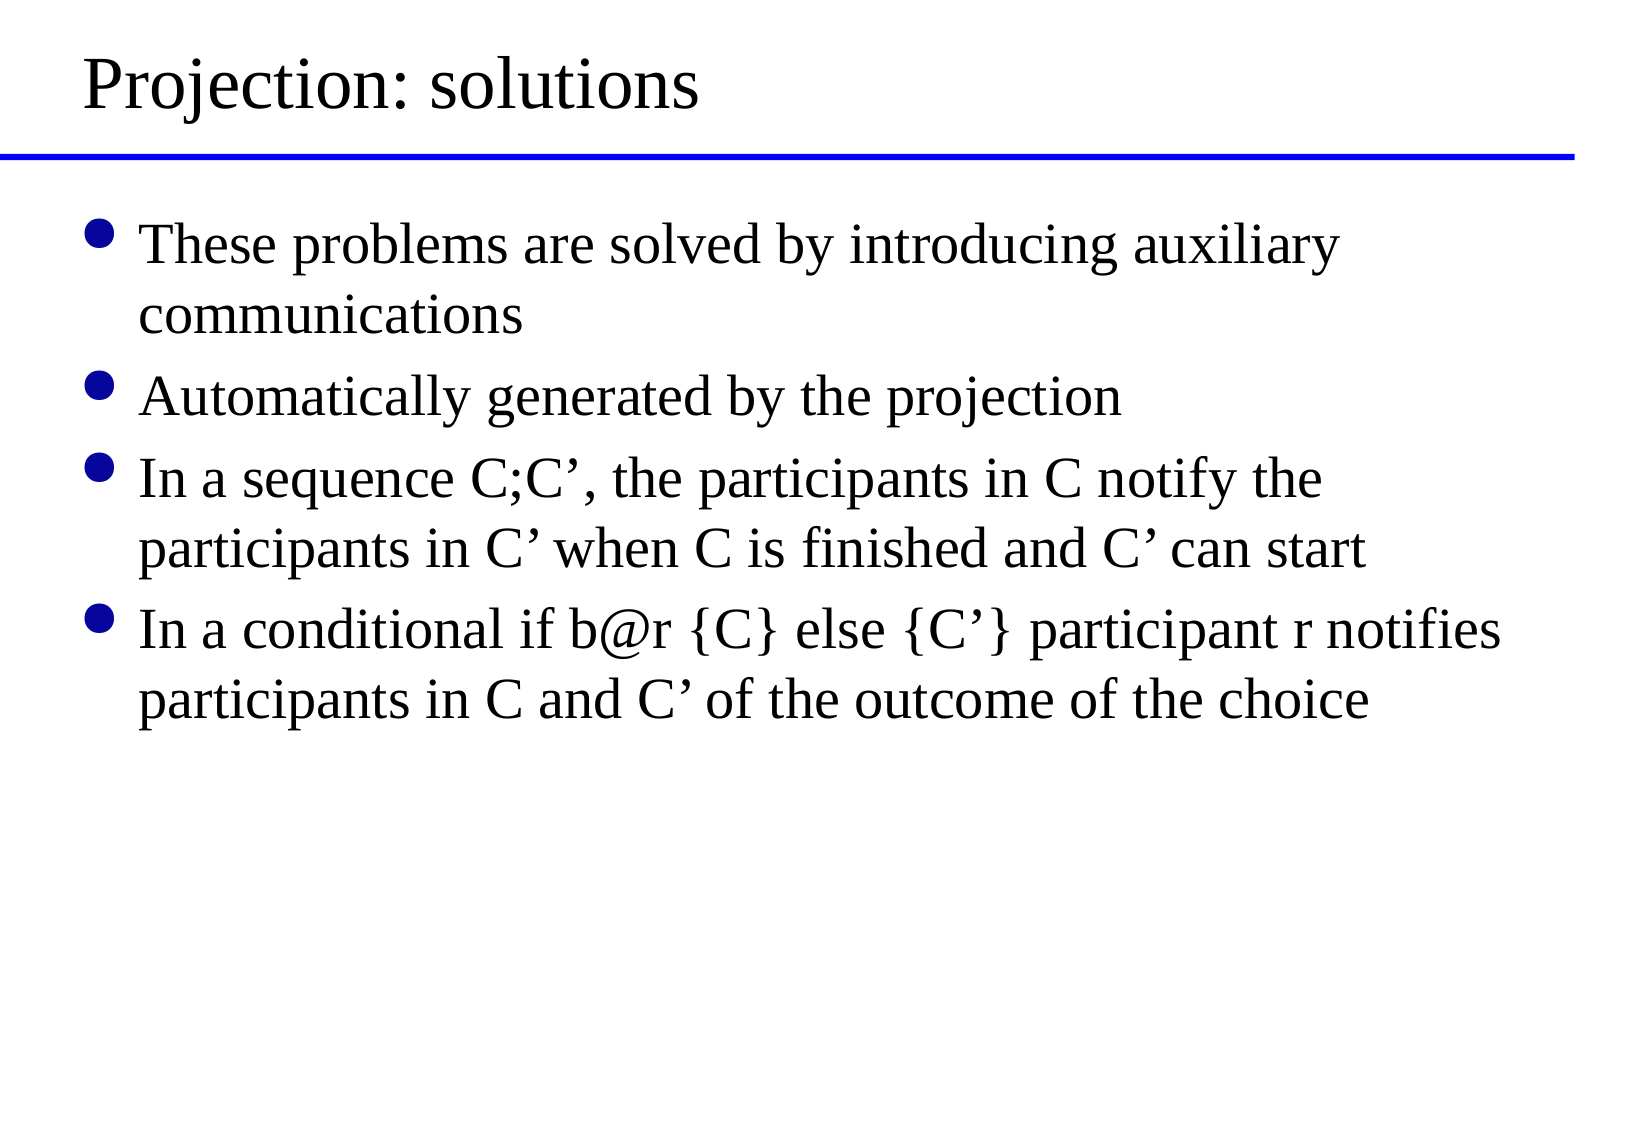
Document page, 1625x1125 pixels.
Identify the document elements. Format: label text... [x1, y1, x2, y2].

list These problems are solved by introducing auxiliary communications Automatically generated by the projection In a sequence C;C’, the participants in C notify the participants in C’ when C is finished and C’ can start In a conditional if b@r {C} else {C’} participant r notifies participants in C and C’ of the outcome of the choice [67, 198, 1546, 1061]
title Projection: solutions [67, 27, 1544, 131]
